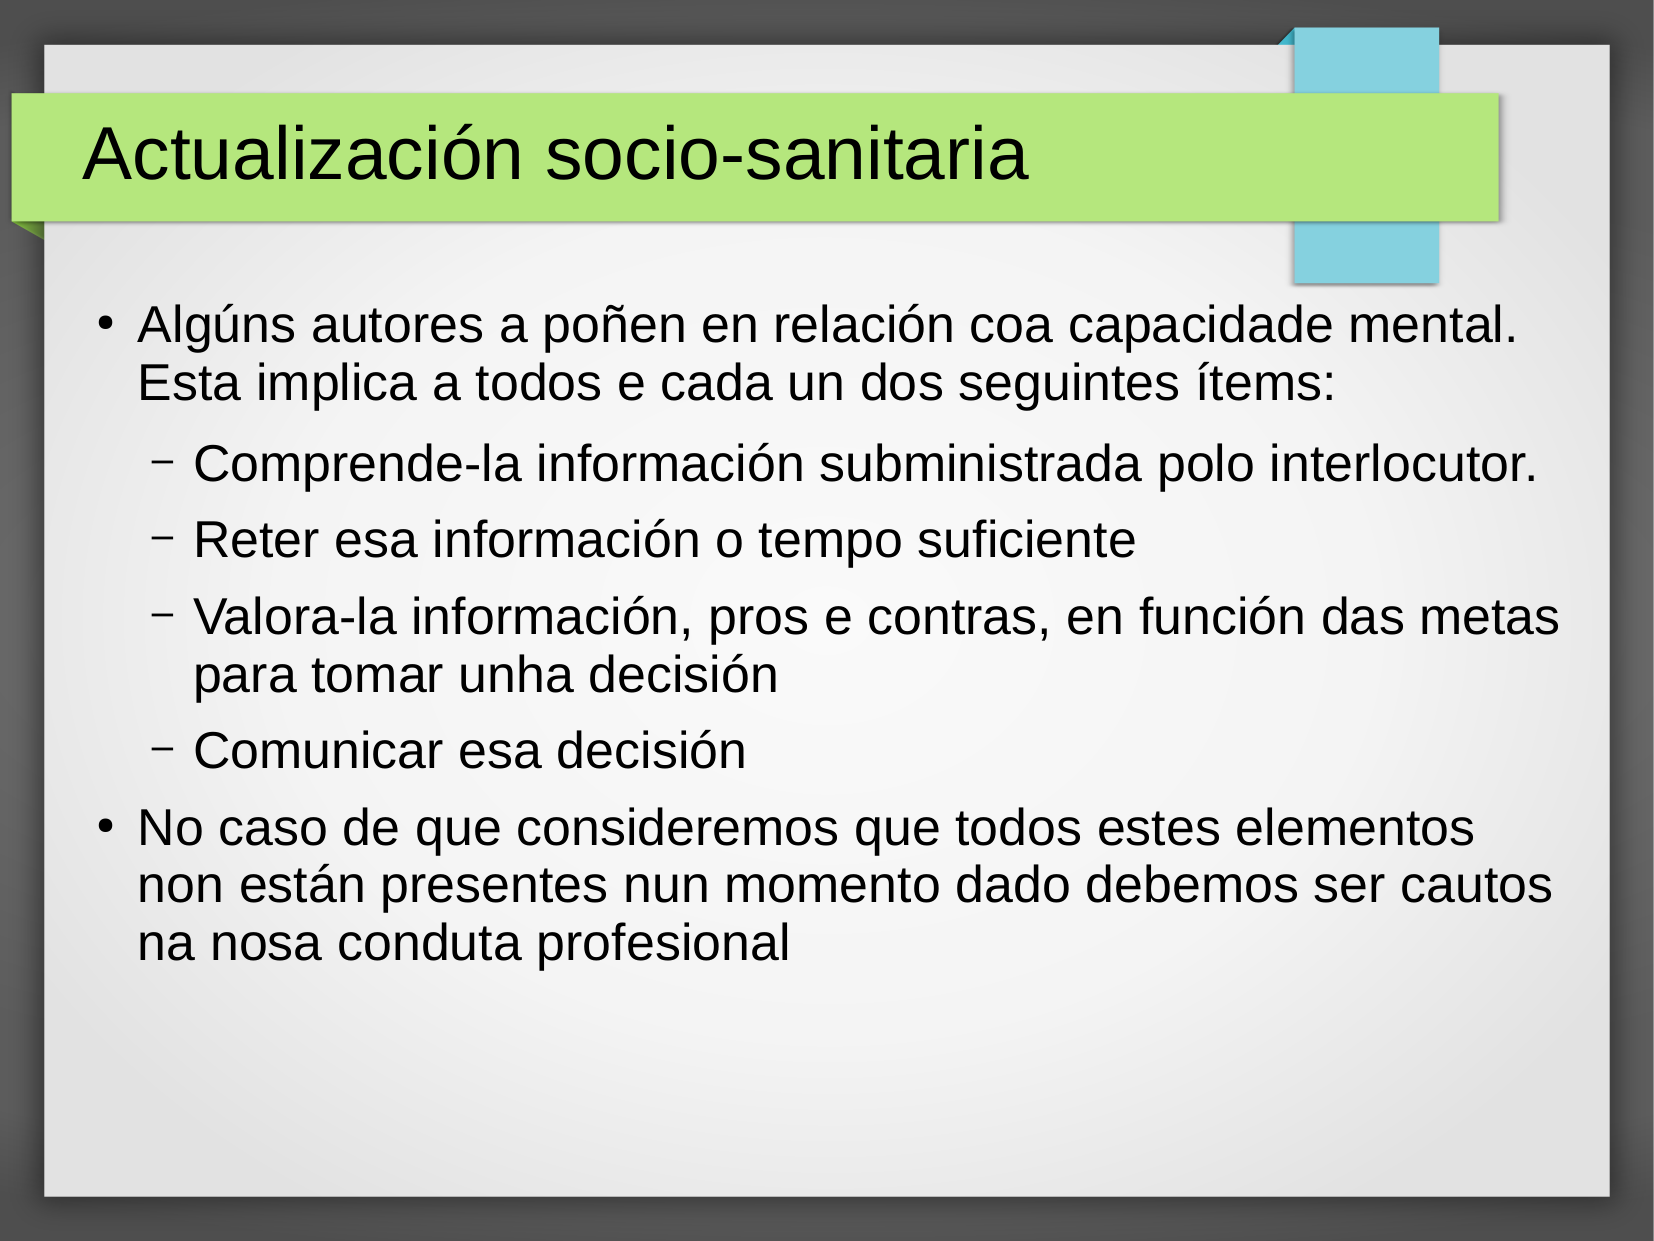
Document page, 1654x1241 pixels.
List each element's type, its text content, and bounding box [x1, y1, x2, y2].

title Actualización socio-sanitaria [82, 94, 1264, 213]
list Algúns autores a poñen en relación coa capacidade mental. Esta implica a todos e cada un dos seguintes ítems: Comprende-la información subministrada polo interlocutor. Reter esa información o tempo suficiente Valora-la información, pros e contras, en función das metas para tomar unha decisión Comunicar esa decisión No caso de que consideremos que todos estes elementos non están presentes nun momento dado debemos ser cautos na nosa conduta profesional [82, 295, 1571, 1015]
picture [0, 0, 1654, 1241]
